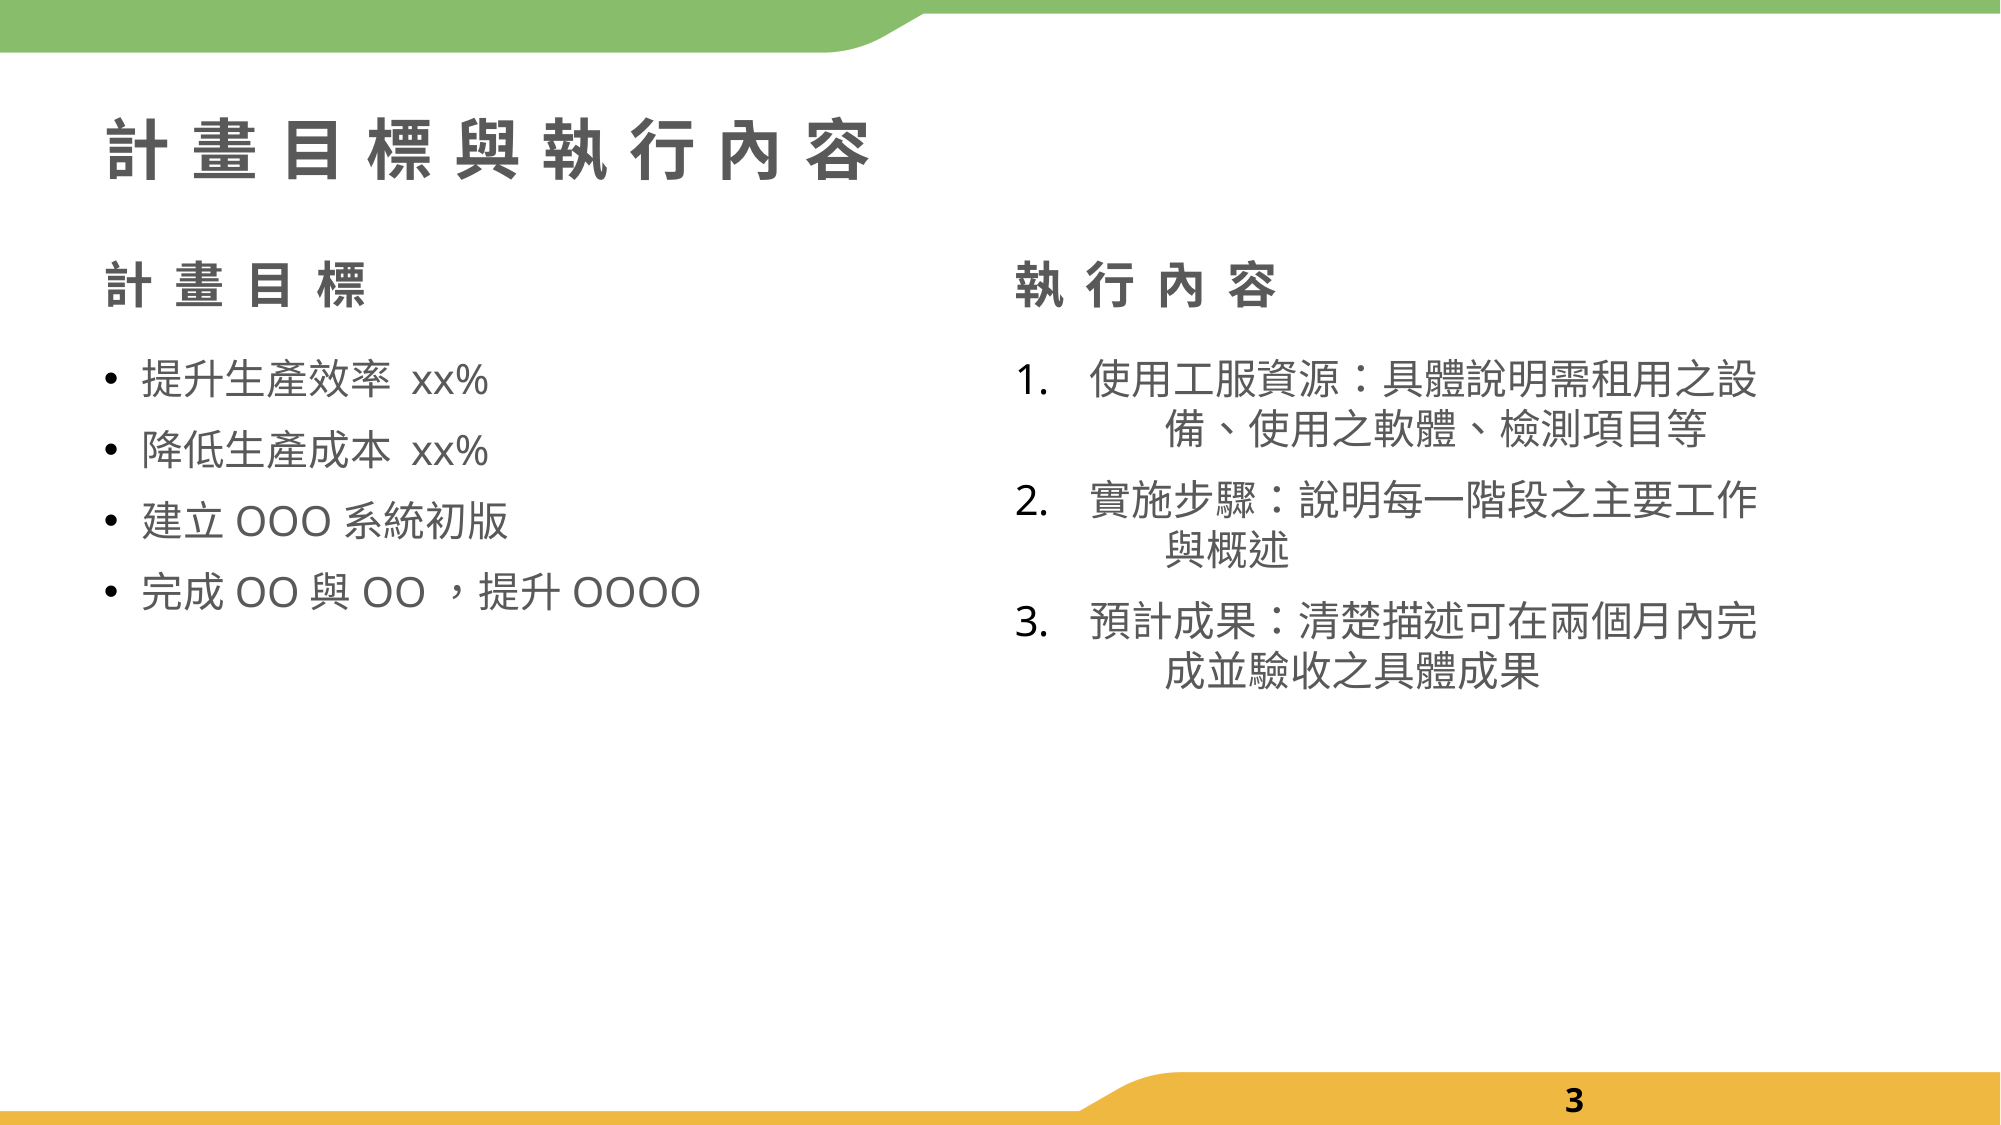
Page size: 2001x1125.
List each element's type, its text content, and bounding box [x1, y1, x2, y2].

text_box 提升生產效率 xx% 降低生產成本 xx% 建立OOO系統初版 完成OO與OO，提升OOOO [88, 345, 885, 625]
text_box 3 [1550, 1072, 2000, 1120]
title 計畫目標與執行內容 [88, 105, 911, 201]
text_box 計畫目標 [88, 252, 622, 323]
text_box 使用工服資源：具體說明需租用之設備、使用之軟體、檢測項目等 實施步驟：說明每一階段之主要工作與概述 預計成果：清楚描述可在兩個月內完成並驗收之具體成果 [999, 345, 1796, 890]
text_box 執行內容 [999, 252, 1816, 323]
